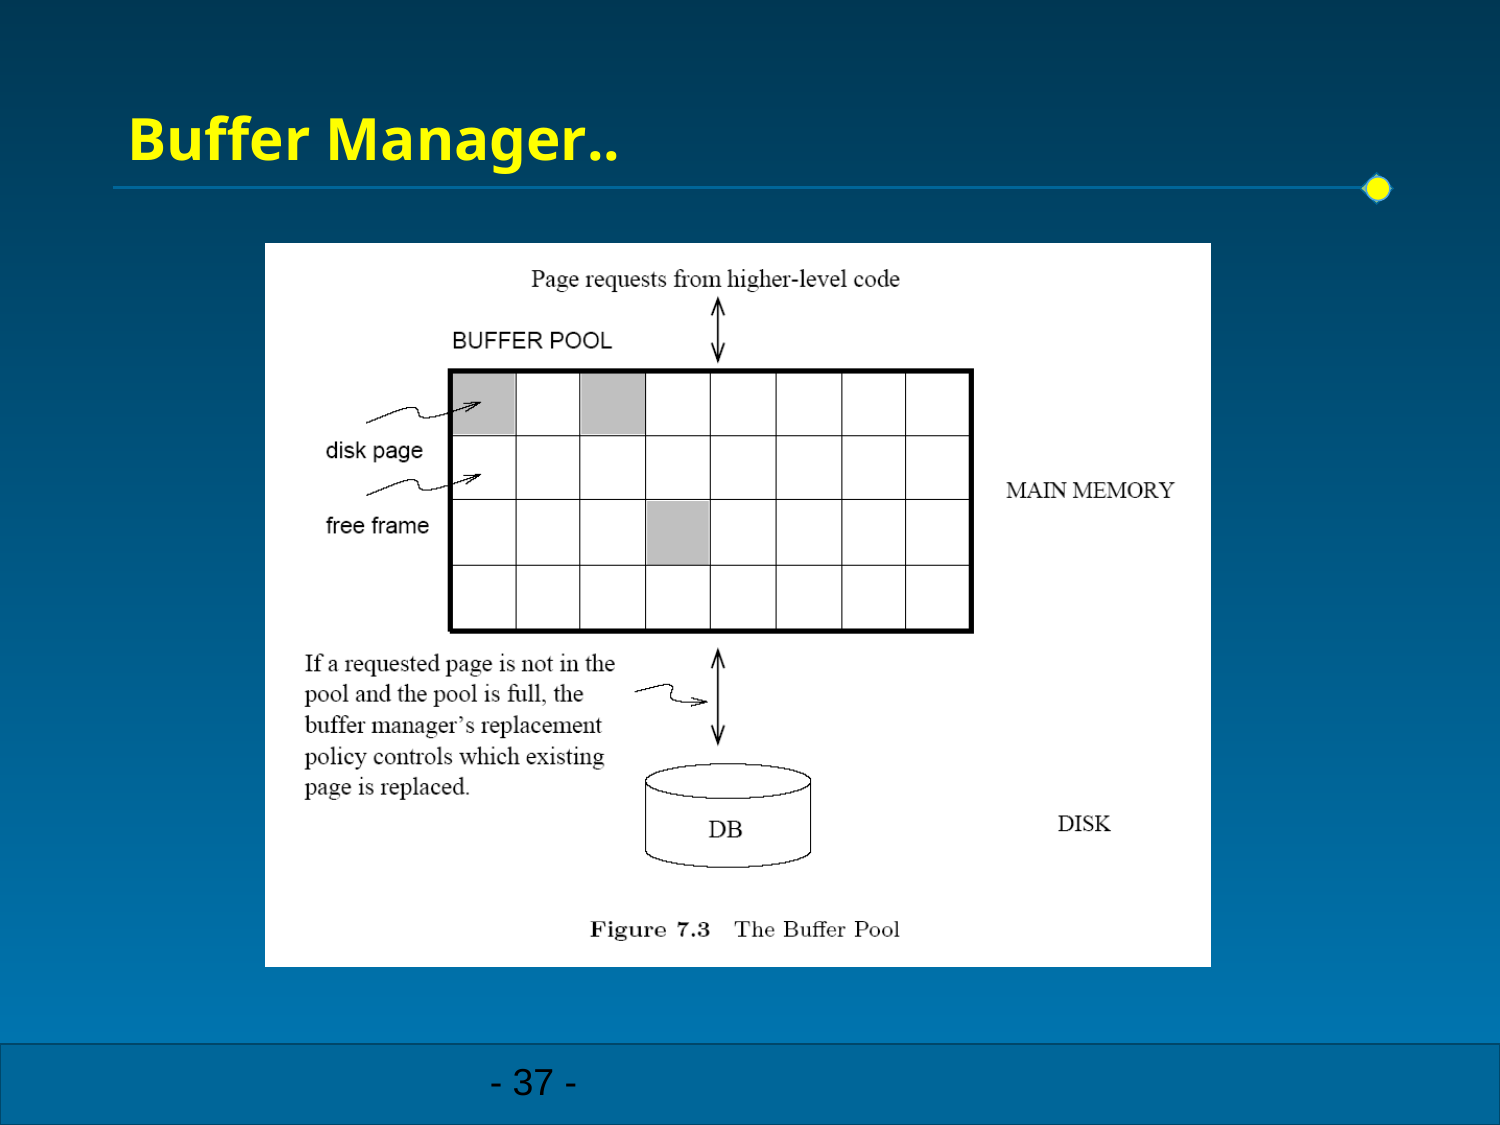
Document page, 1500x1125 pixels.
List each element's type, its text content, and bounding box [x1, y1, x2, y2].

picture [266, 244, 1210, 966]
title Buffer Manager.. [112, 94, 1388, 181]
